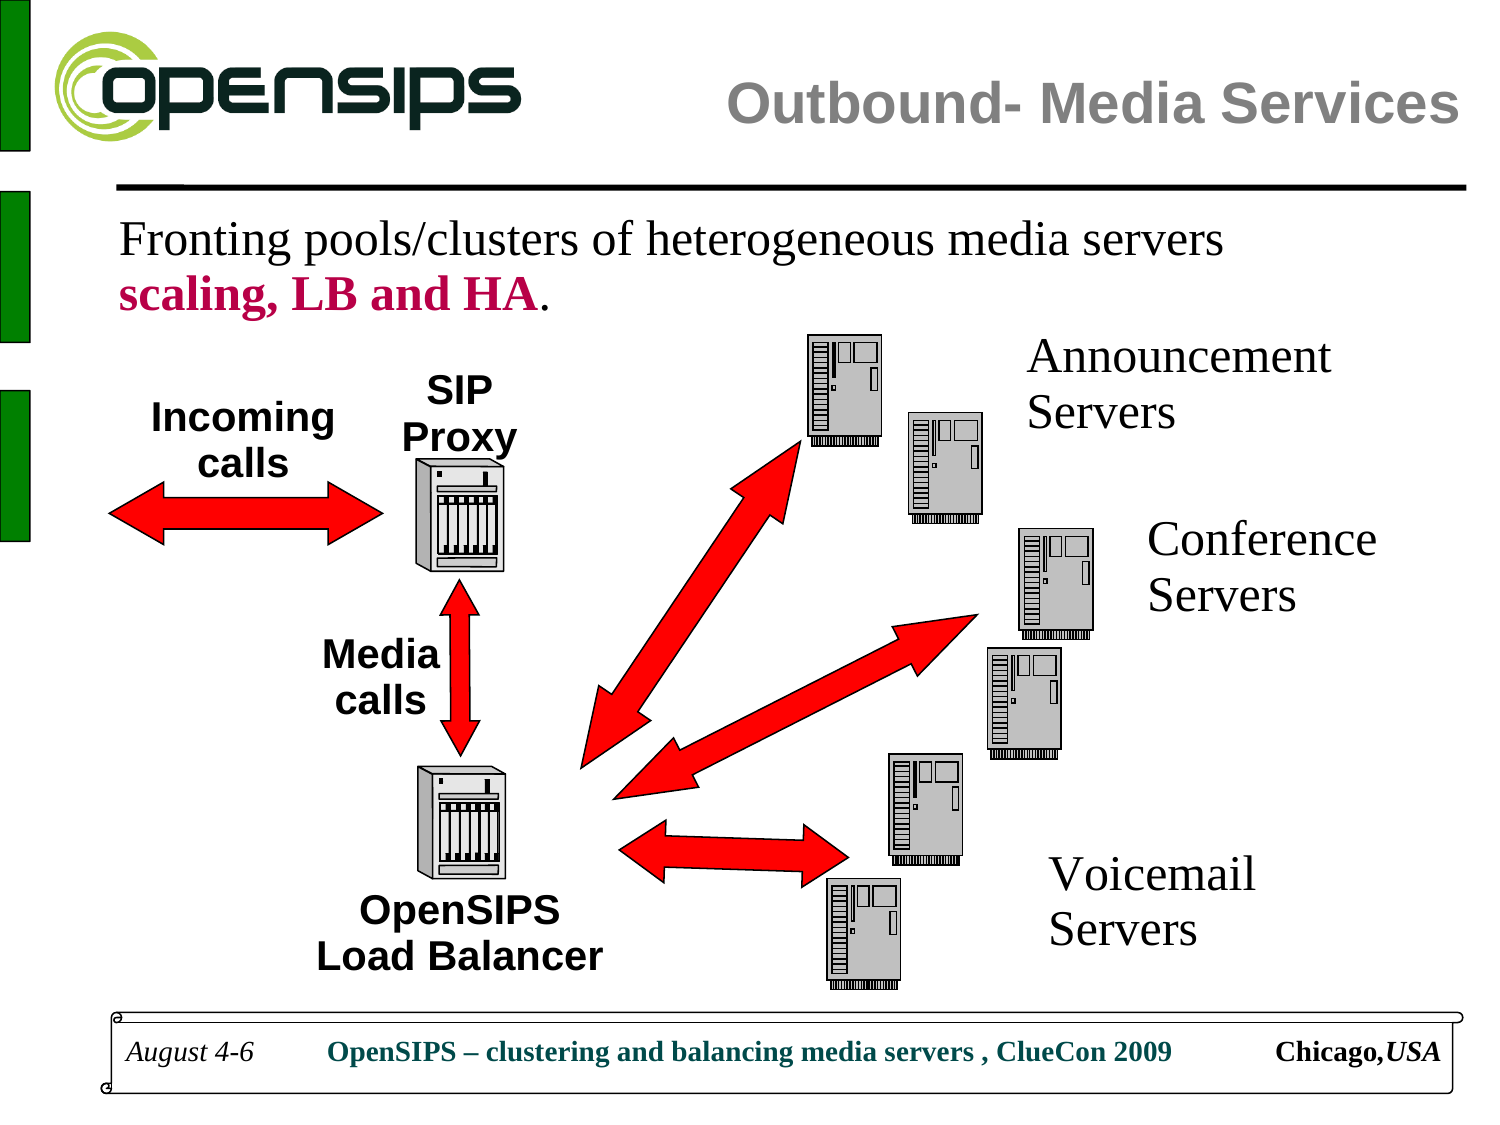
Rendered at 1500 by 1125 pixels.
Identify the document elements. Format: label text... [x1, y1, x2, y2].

text_box Conference Servers [1132, 503, 1474, 631]
text_box [987, 647, 1061, 759]
text_box [908, 412, 982, 524]
text_box Media calls [307, 622, 456, 741]
text_box [440, 579, 480, 756]
text_box Incoming calls [136, 385, 351, 504]
text_box Announcement Servers [1011, 320, 1353, 447]
picture [51, 27, 532, 148]
text_box [416, 468, 504, 572]
text_box [581, 441, 801, 769]
text_box [619, 820, 849, 888]
text_box [826, 878, 901, 990]
title Outbound- Media Services [717, 44, 1462, 180]
text_box SIP Proxy [386, 359, 533, 468]
text_box Fronting pools/clusters of heterogeneous media servers scaling, LB and HA. [104, 203, 1240, 329]
text_box [807, 334, 882, 446]
text_box OpenSIPS Load Balancer [301, 878, 619, 988]
text_box [417, 766, 506, 878]
text_box [613, 614, 978, 800]
text_box [889, 753, 963, 865]
text_box Voicemail Servers [1033, 838, 1375, 965]
text_box [1019, 528, 1093, 640]
text_box [109, 495, 383, 545]
